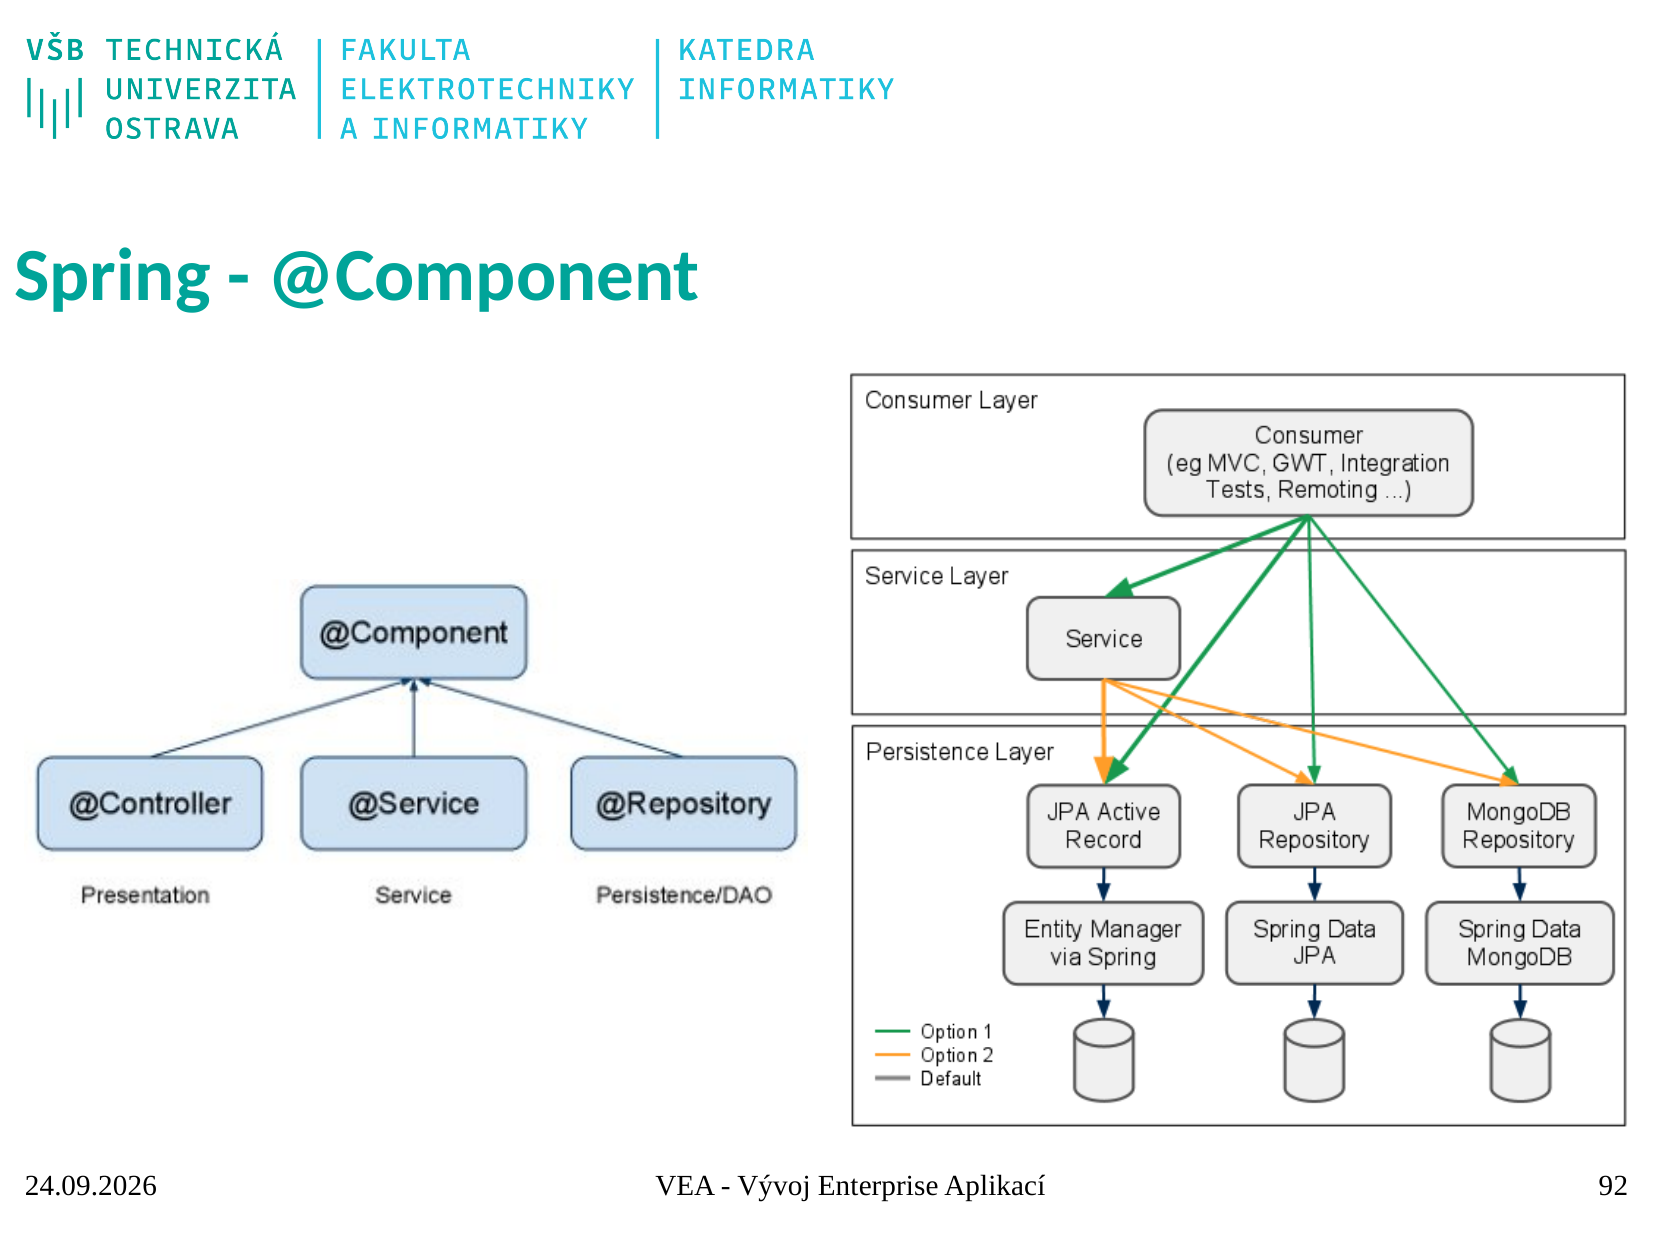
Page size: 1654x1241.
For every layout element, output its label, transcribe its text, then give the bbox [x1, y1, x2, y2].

picture [846, 369, 1630, 1131]
picture [26, 31, 894, 139]
title Spring - @Component [14, 165, 1619, 319]
picture [24, 579, 808, 921]
